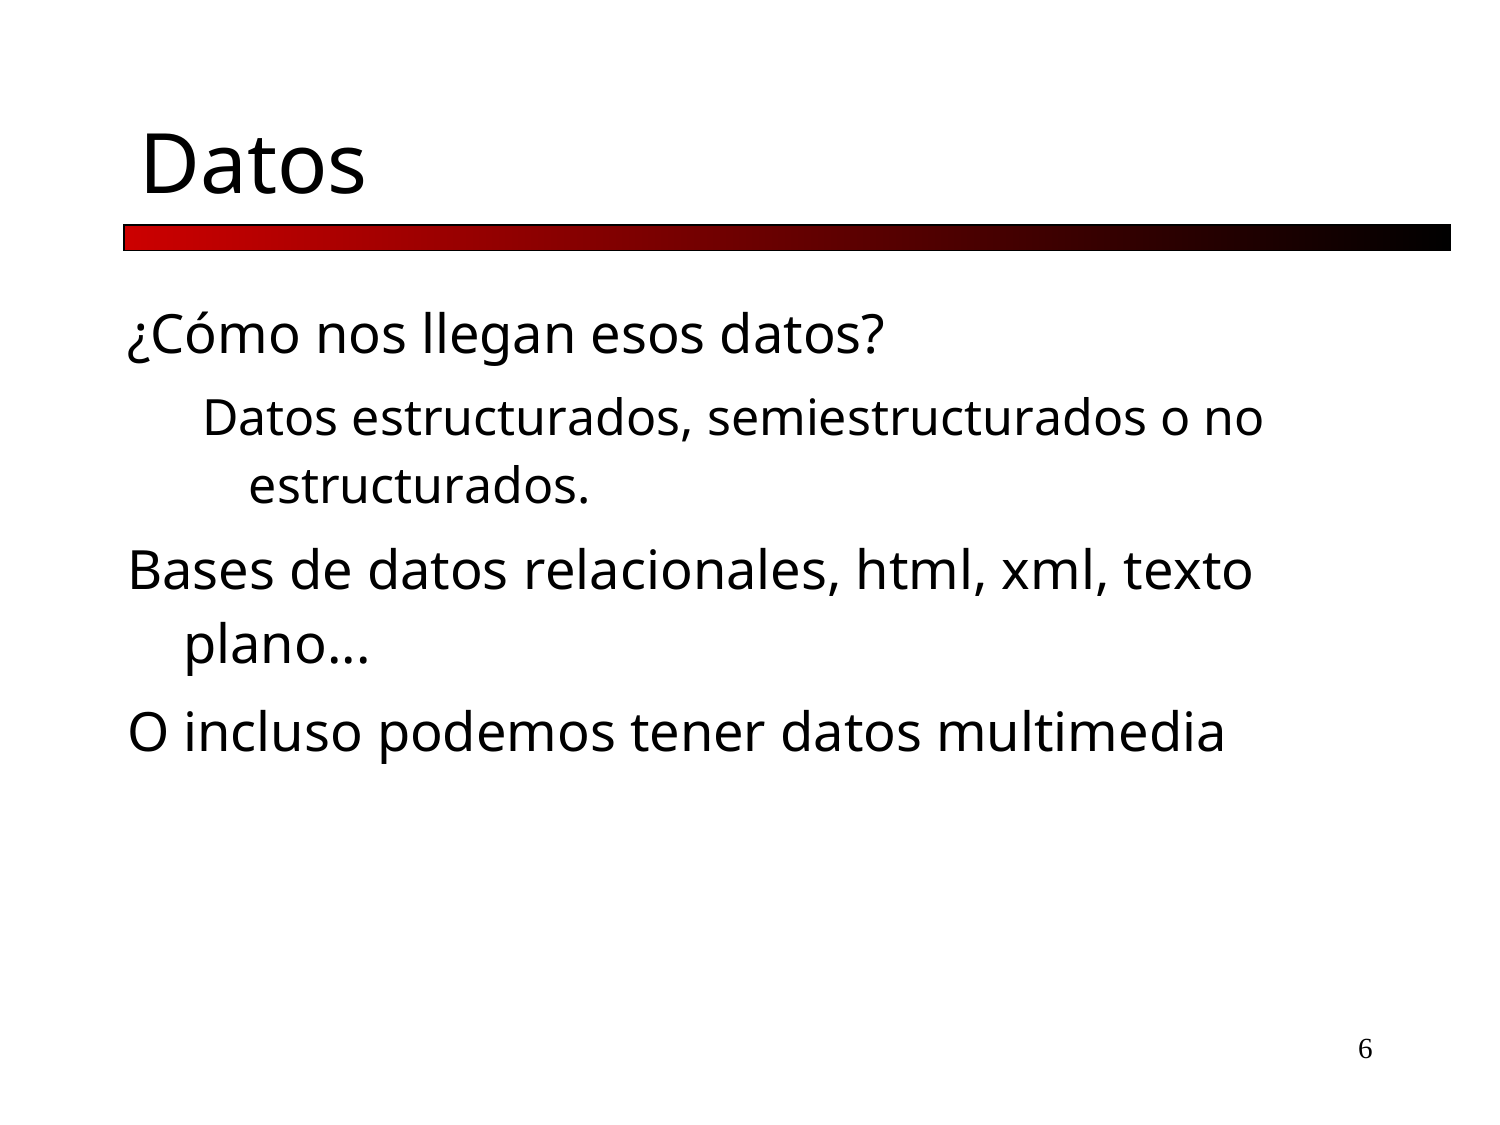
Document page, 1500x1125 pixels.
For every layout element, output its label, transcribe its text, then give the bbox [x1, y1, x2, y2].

list ¿Cómo nos llegan esos datos? Datos estructurados, semiestructurados o no estructurados. Bases de datos relacionales, html, xml, texto plano... O incluso podemos tener datos multimedia [112, 287, 1388, 1088]
title Datos [125, 62, 1401, 226]
